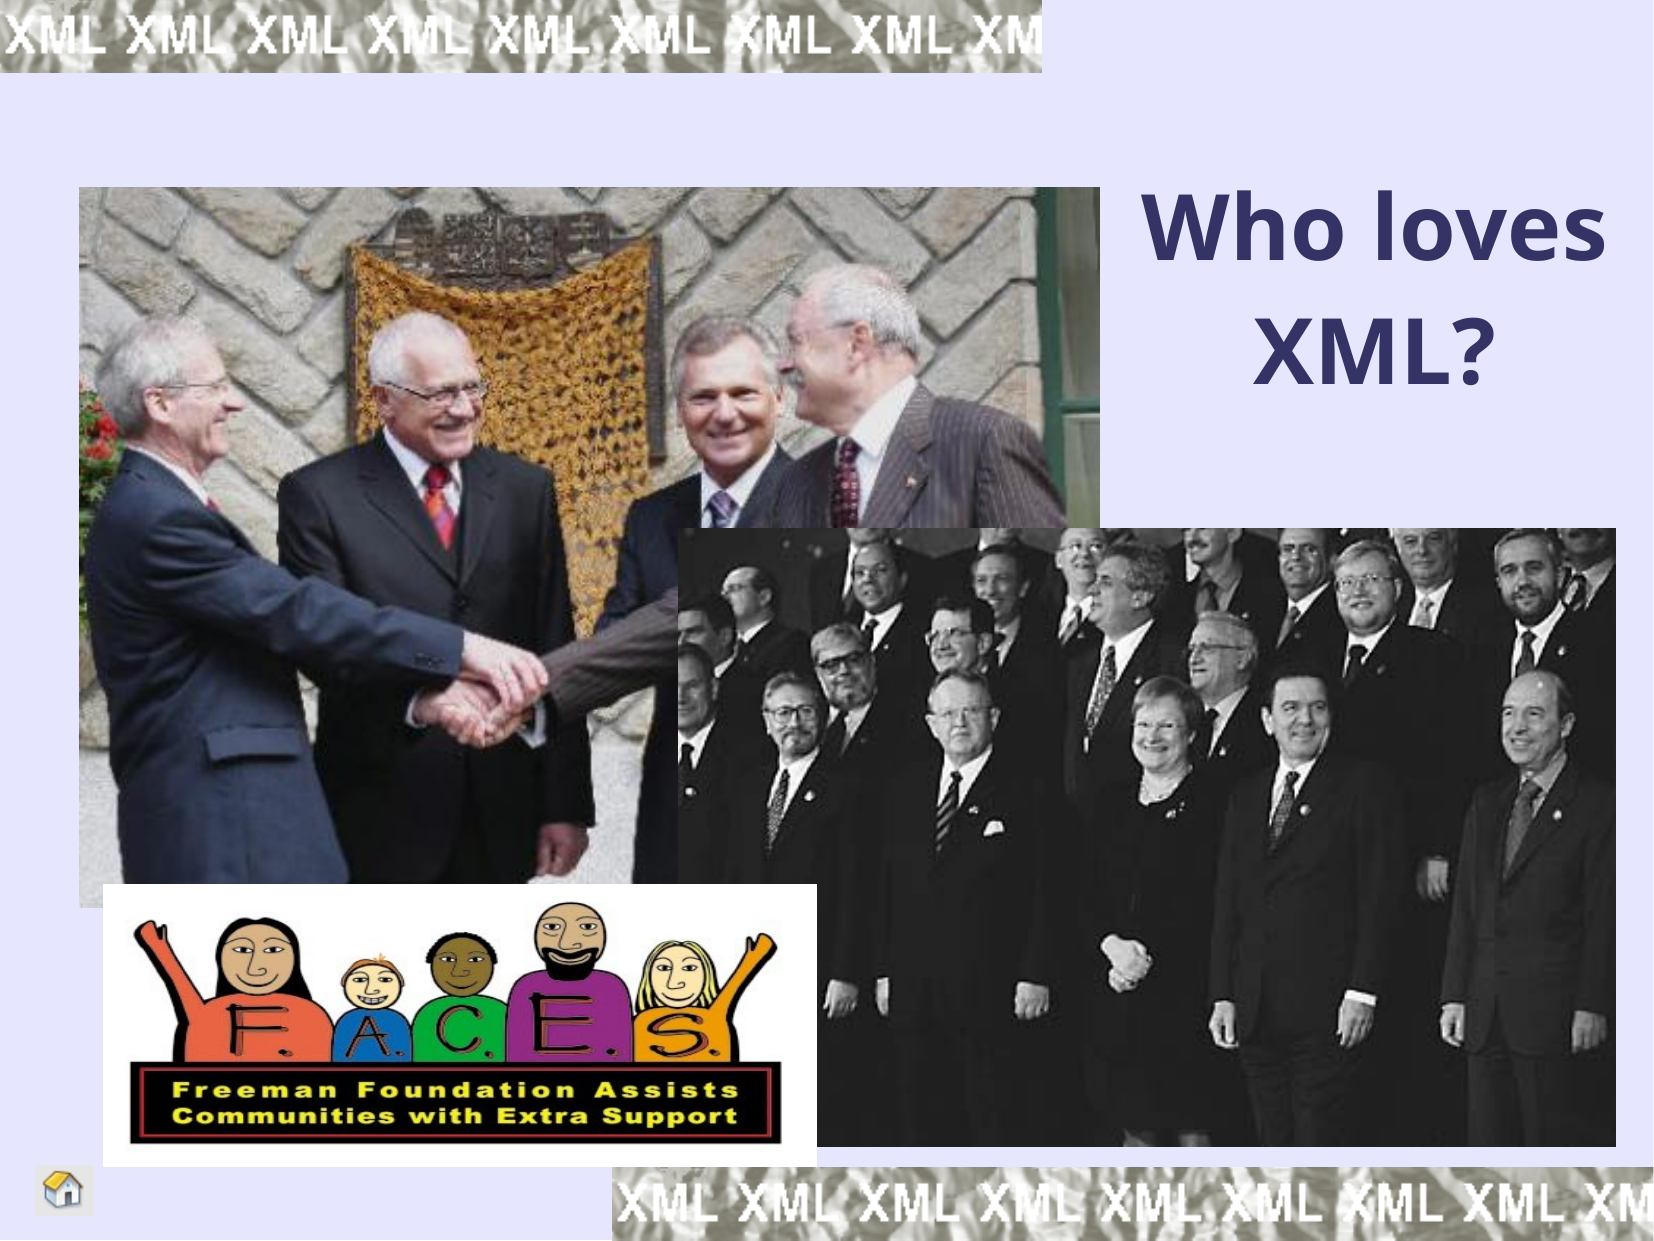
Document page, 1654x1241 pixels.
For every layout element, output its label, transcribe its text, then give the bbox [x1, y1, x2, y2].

picture [35, 1165, 94, 1216]
picture [0, 0, 1042, 73]
title Who loves XML? [1113, 126, 1637, 448]
picture [79, 187, 1654, 1241]
